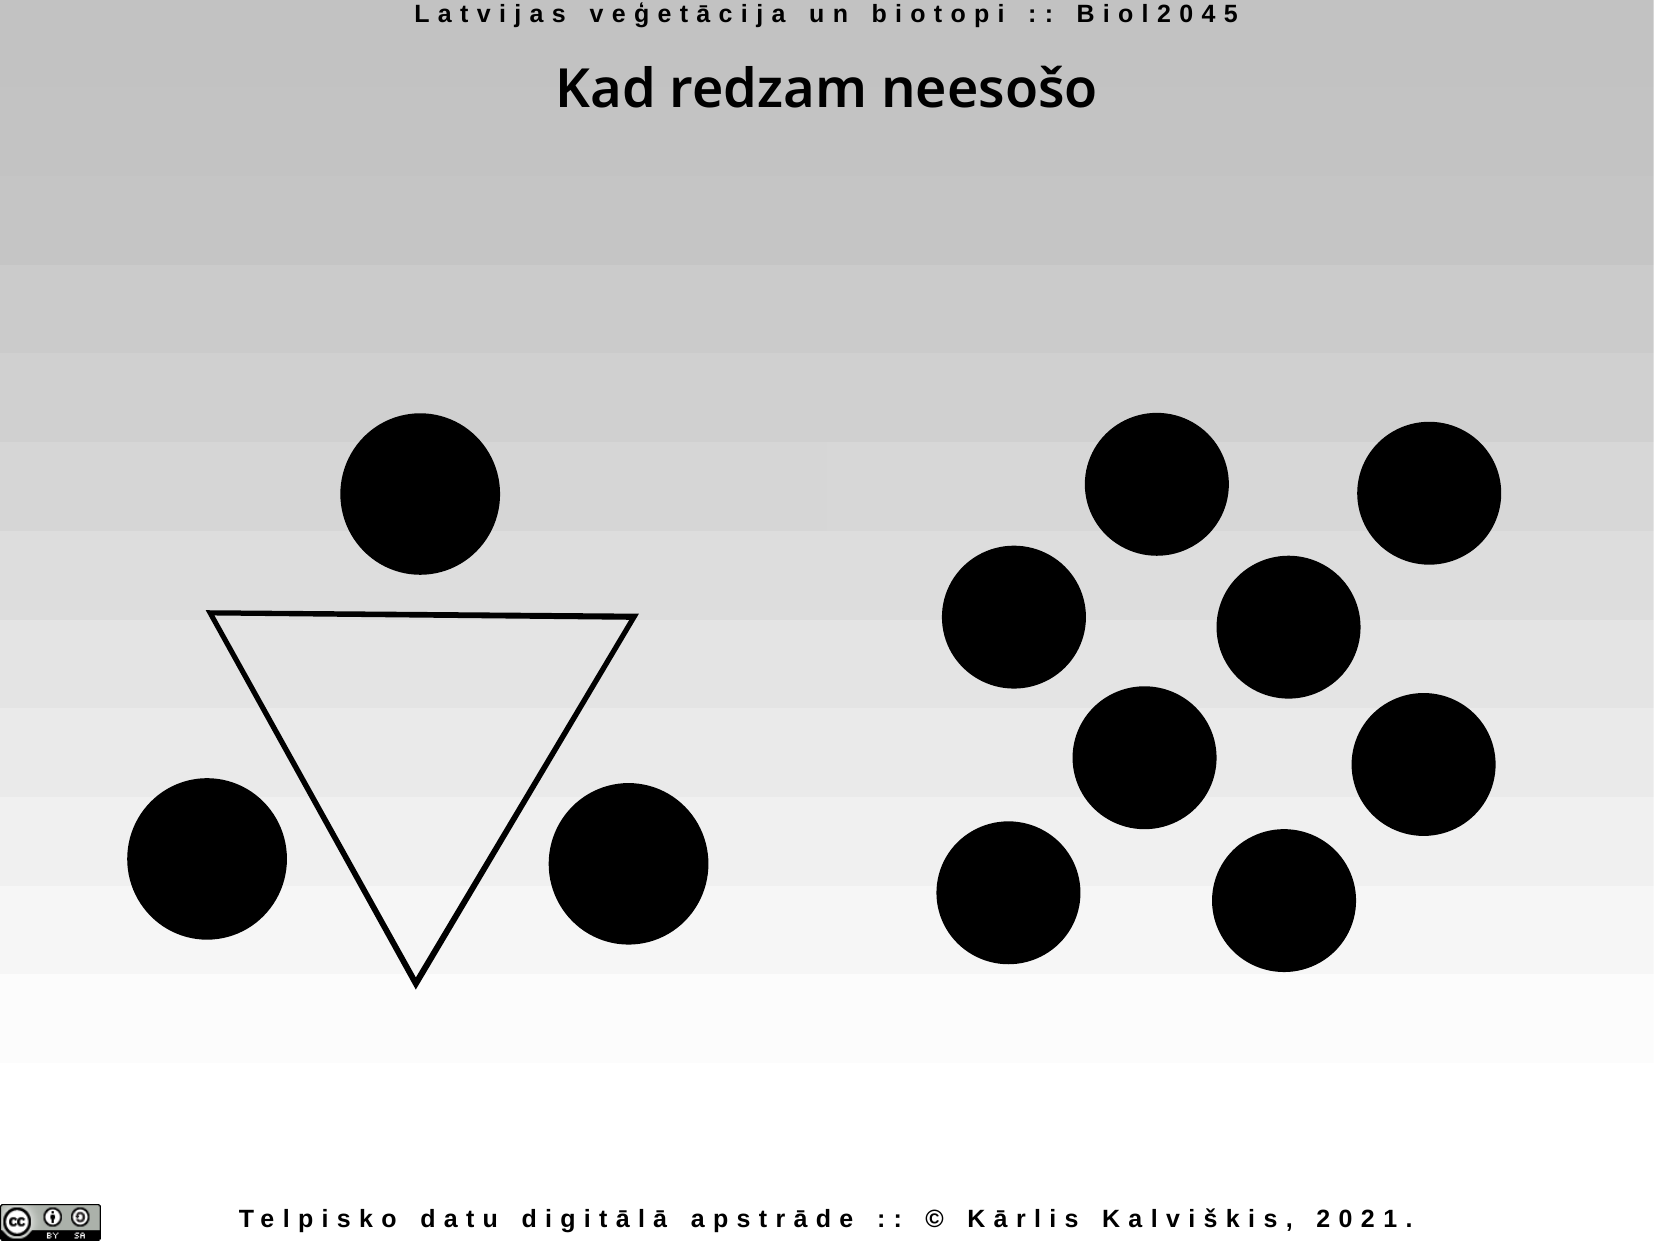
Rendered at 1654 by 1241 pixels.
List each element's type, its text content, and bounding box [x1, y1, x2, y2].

text_box [936, 821, 1081, 965]
text_box [1084, 412, 1229, 556]
text_box [1072, 686, 1217, 830]
text_box [941, 545, 1086, 689]
text_box [205, 610, 639, 990]
text_box [1351, 693, 1496, 836]
text_box [340, 413, 501, 575]
title Kad redzam neesošo [29, 49, 1625, 296]
text_box [127, 778, 287, 940]
text_box [1357, 421, 1502, 565]
text_box [1212, 829, 1357, 973]
text_box [548, 783, 709, 945]
picture [0, 0, 1654, 1241]
text_box [1216, 555, 1361, 699]
